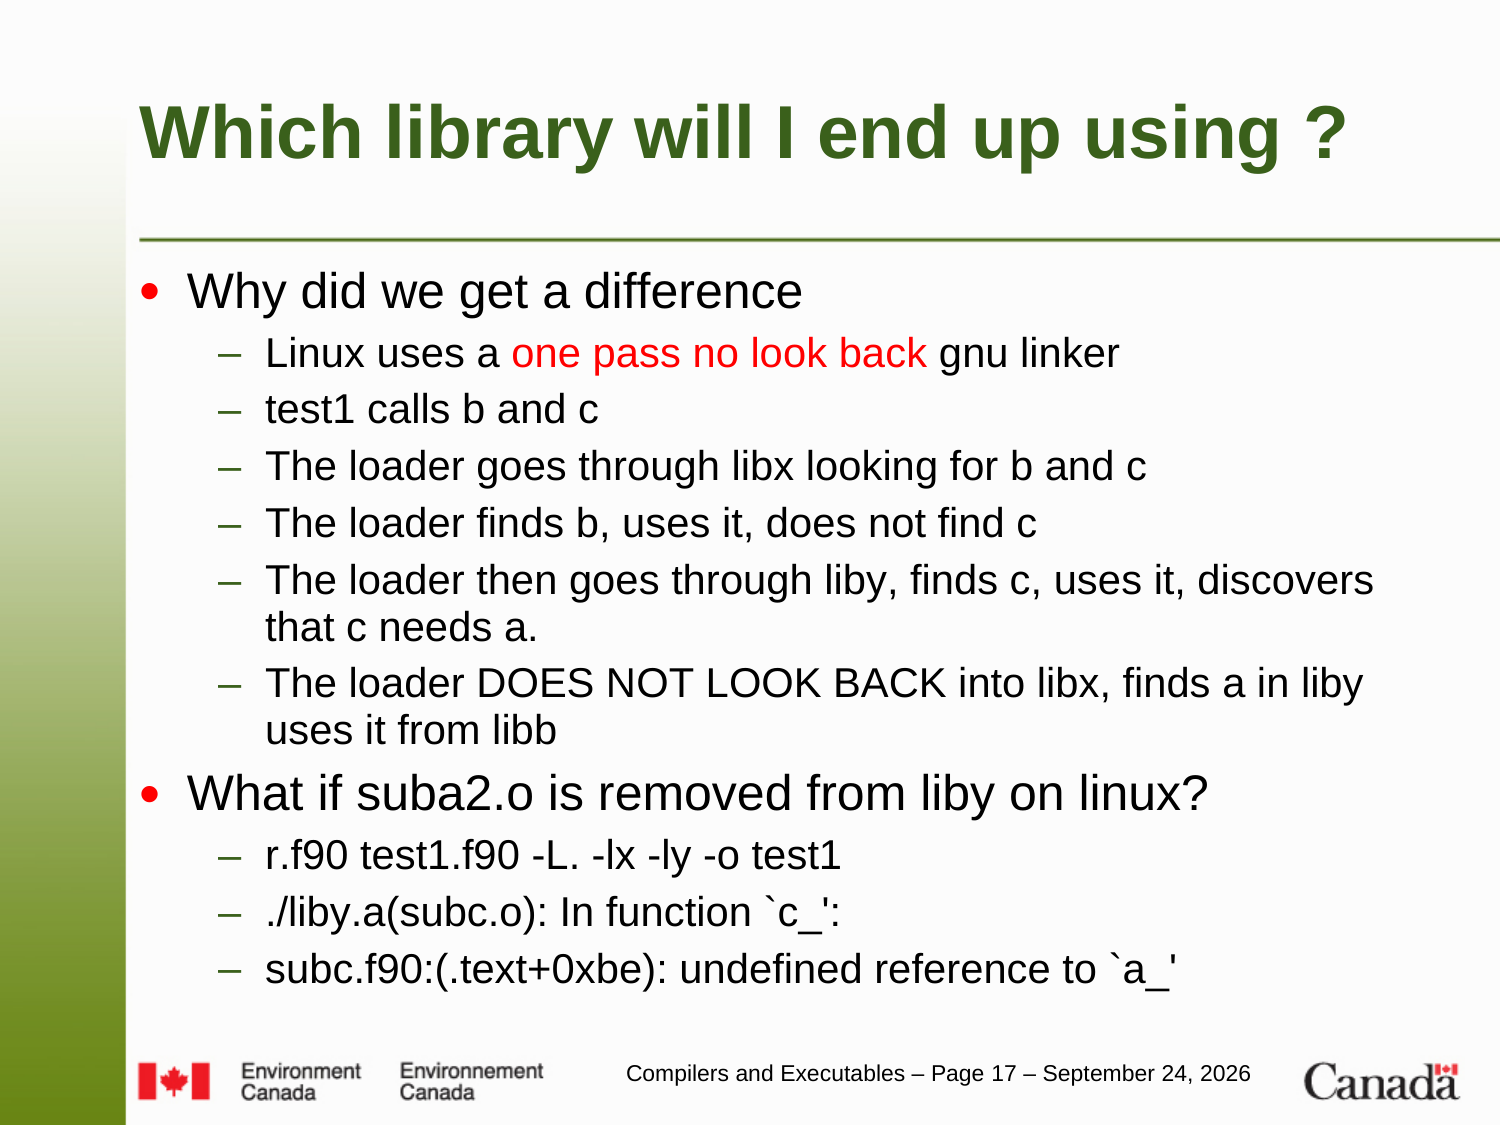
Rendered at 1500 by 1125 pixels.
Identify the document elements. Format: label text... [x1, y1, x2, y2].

title Which library will I end up using ? [125, 45, 1463, 221]
list Why did we get a difference Linux uses a one pass no look back gnu linker test1 calls b and c The loader goes through libx looking for b and c The loader finds b, uses it, does not find c The loader then goes through liby, finds c, uses it, discovers that c needs a. The loader DOES NOT LOOK BACK into libx, finds a in liby uses it from libb What if suba2.o is removed from liby on linux? r.f90 test1.f90 -L. -lx -ly -o test1 ./liby.a(subc.o): In function `c_': subc.f90:(.text+0xbe): undefined reference to `a_' [125, 255, 1463, 1010]
picture [0, 0, 1500, 1125]
